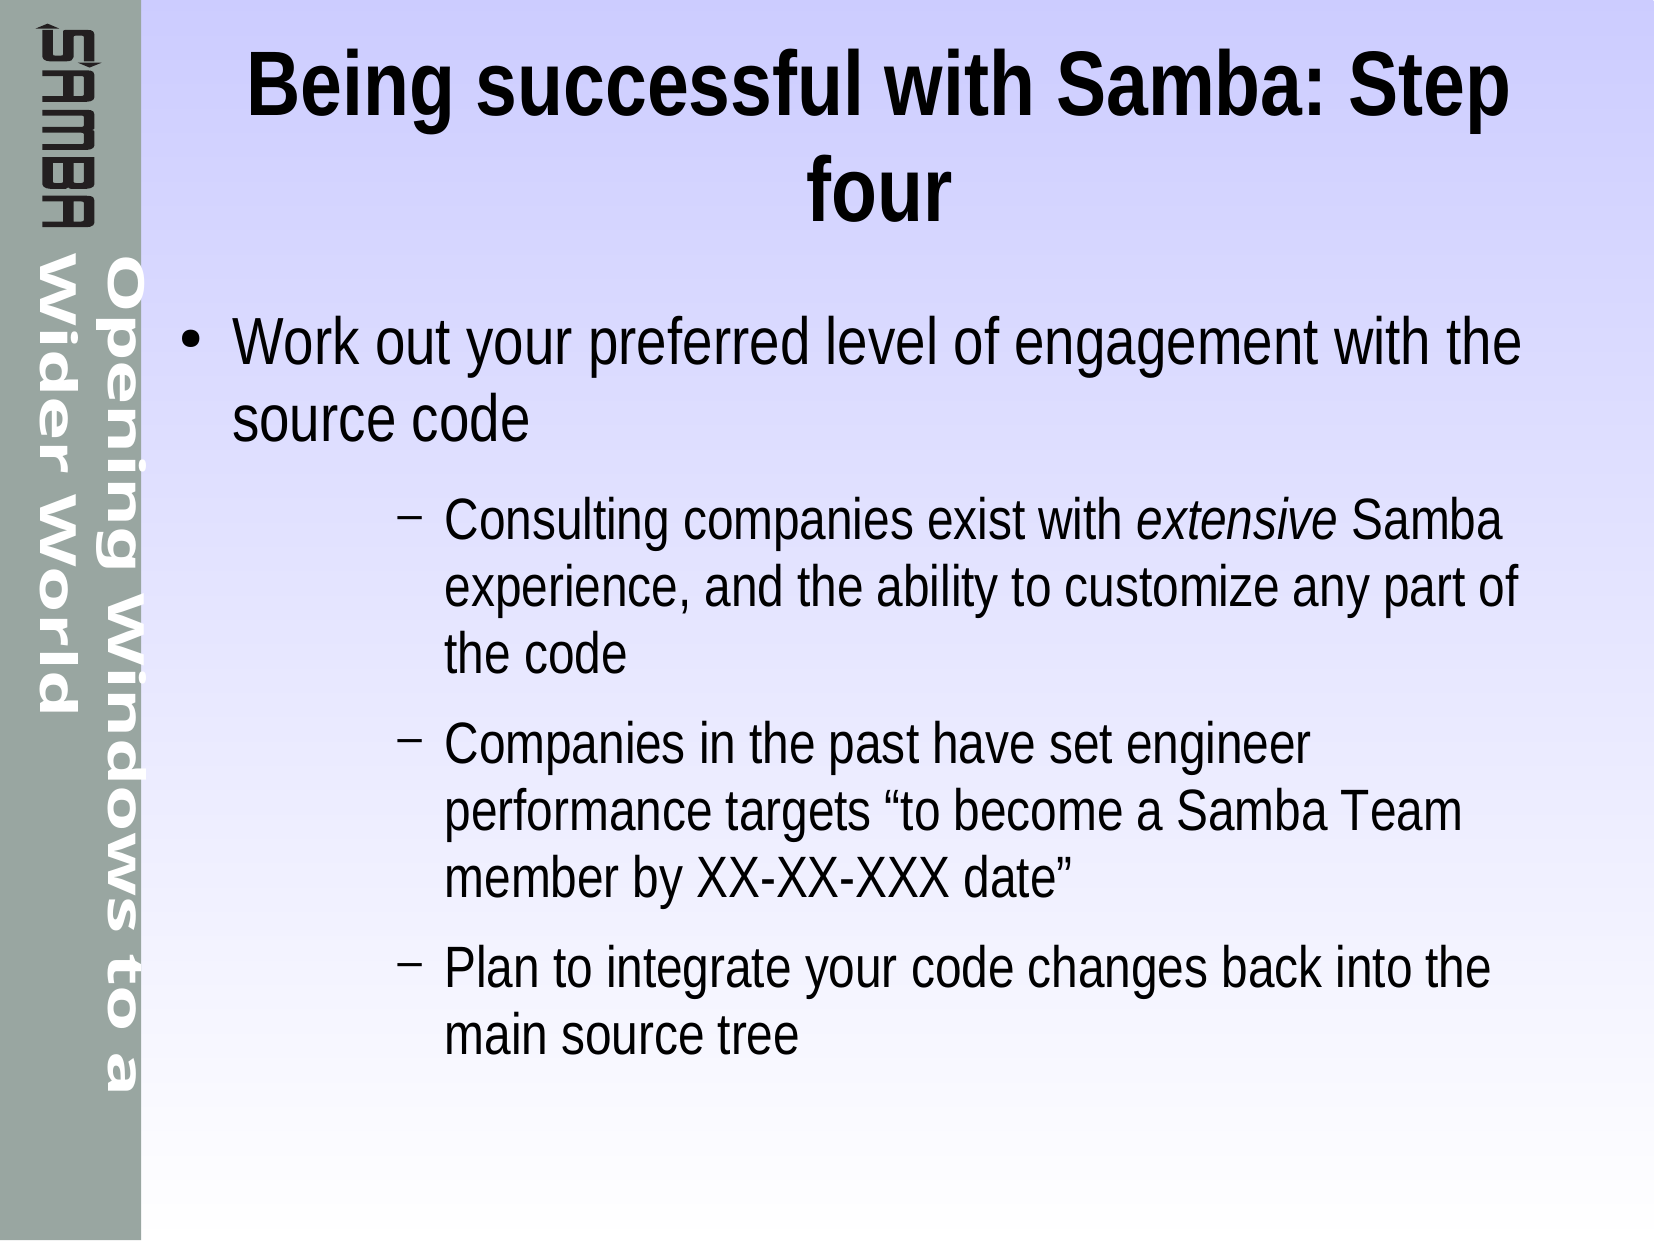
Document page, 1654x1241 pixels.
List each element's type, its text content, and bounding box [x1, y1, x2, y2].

list Work out your preferred level of engagement with the source code Consulting companies exist with extensive Samba experience, and the ability to customize any part of the code Companies in the past have set engineer performance targets “to become a Samba Team member by XX-XX-XXX date” Plan to integrate your code changes back into the main source tree [161, 302, 1574, 1211]
title Being successful with Samba: Step four [173, 31, 1586, 240]
